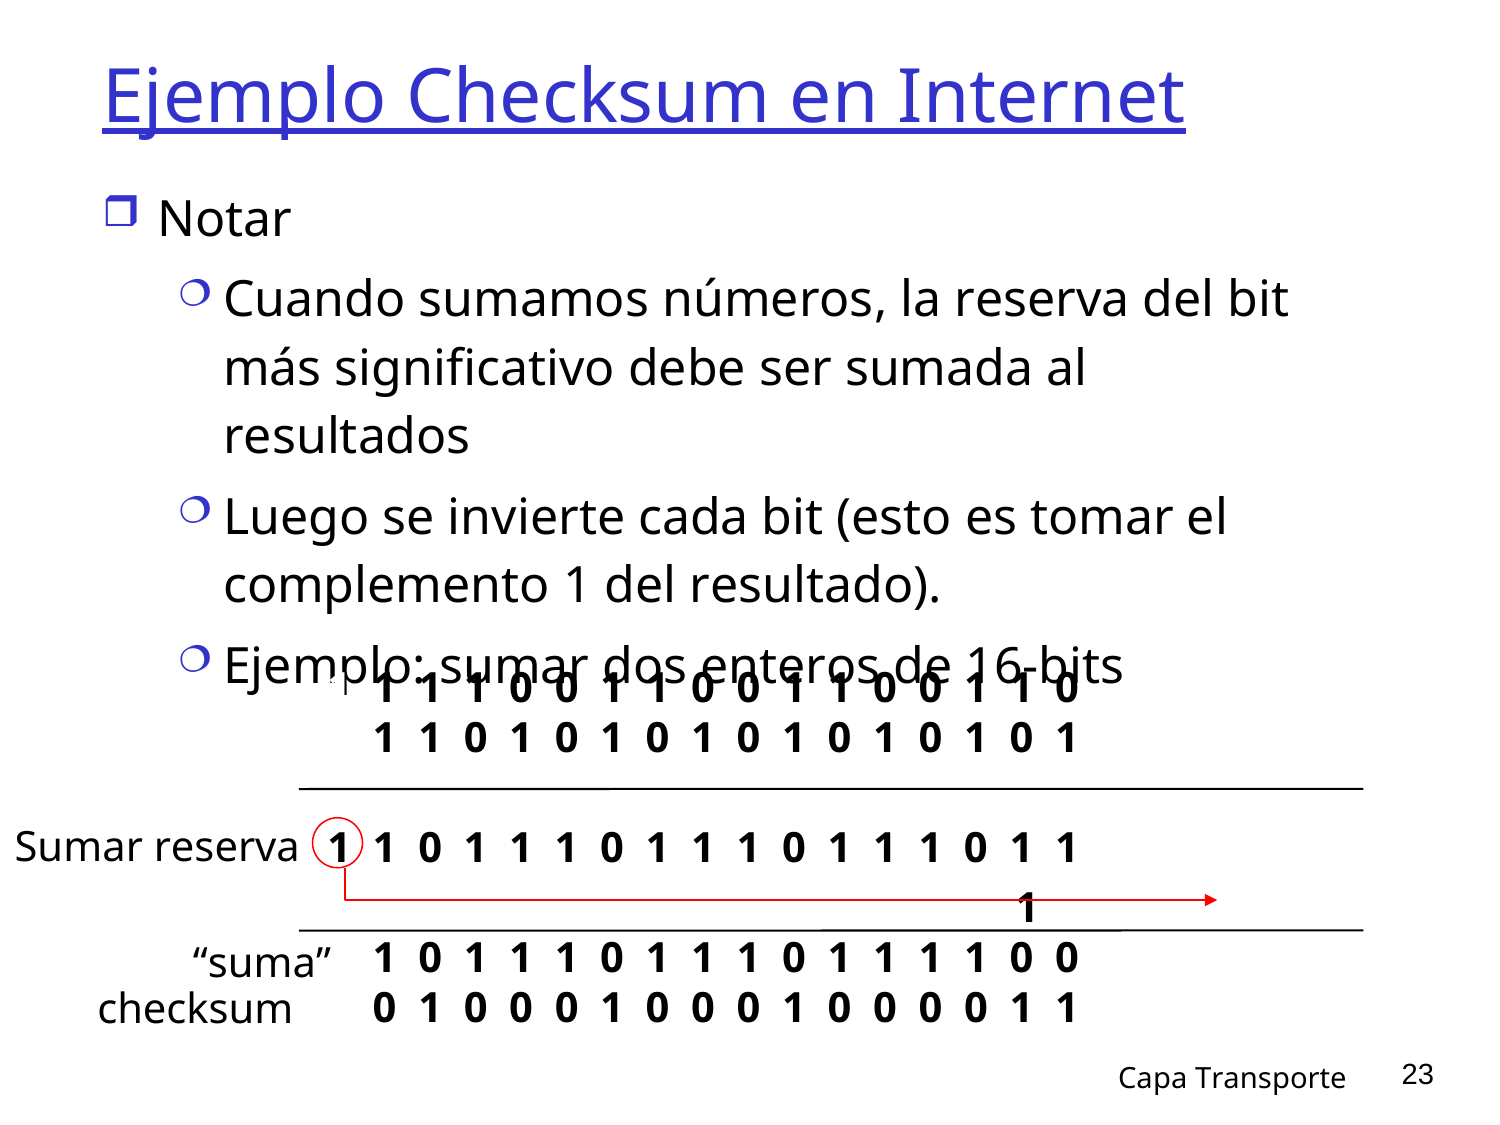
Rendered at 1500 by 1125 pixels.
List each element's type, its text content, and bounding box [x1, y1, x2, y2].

text_box 1 1 1 1 0 0 1 1 0 0 1 1 0 0 1 1 0 1 1 1 0 1 0 1 0 1 0 1 0 1 0 1 0 1 1 1 0 1 1 1 0 1 1 1 0 1 1 1 0 1 1 1 1 1 0 1 1 1 0 1 1 1 0 1 1 1 1 0 0 1 0 1 0 0 0 1 0 0 0 1 0 0 0 0 1 1 [312, 790, 1363, 929]
text_box “suma” [274, 957, 285, 973]
list Notar Cuando sumamos números, la reserva del bit más significativo debe ser sumada al resultados Luego se invierte cada bit (esto es tomar el complemento 1 del resultado). Ejemplo: sumar dos enteros de 16-bits [87, 174, 1363, 666]
title Ejemplo Checksum en Internet [87, 35, 1463, 152]
text_box Sumar reserva [0, 812, 316, 878]
text_box 1 1 1 1 0 0 1 1 0 0 1 1 0 0 1 1 0 1 1 1 0 1 0 1 0 1 0 1 0 1 0 1 0 1 1 1 0 1 1 1 0 1 1 1 0 1 1 1 0 1 1 1 1 1 0 1 1 1 0 1 1 1 0 1 1 1 1 0 0 1 0 1 0 0 0 1 0 0 0 1 0 0 0 0 1 1 [312, 932, 1363, 1039]
text_box “suma” [260, 957, 271, 973]
text_box “suma” [178, 927, 347, 994]
text_box 1 1 1 1 0 0 1 1 0 0 1 1 0 0 1 1 0 1 1 1 0 1 0 1 0 1 0 1 0 1 0 1 0 1 1 1 0 1 1 1 0 1 1 1 0 1 1 1 0 1 1 1 1 1 0 1 1 1 0 1 1 1 0 1 1 1 1 0 0 1 0 1 0 0 0 1 0 0 0 1 0 0 0 0 1 1 [312, 653, 1363, 787]
text_box checksum [82, 973, 309, 1040]
